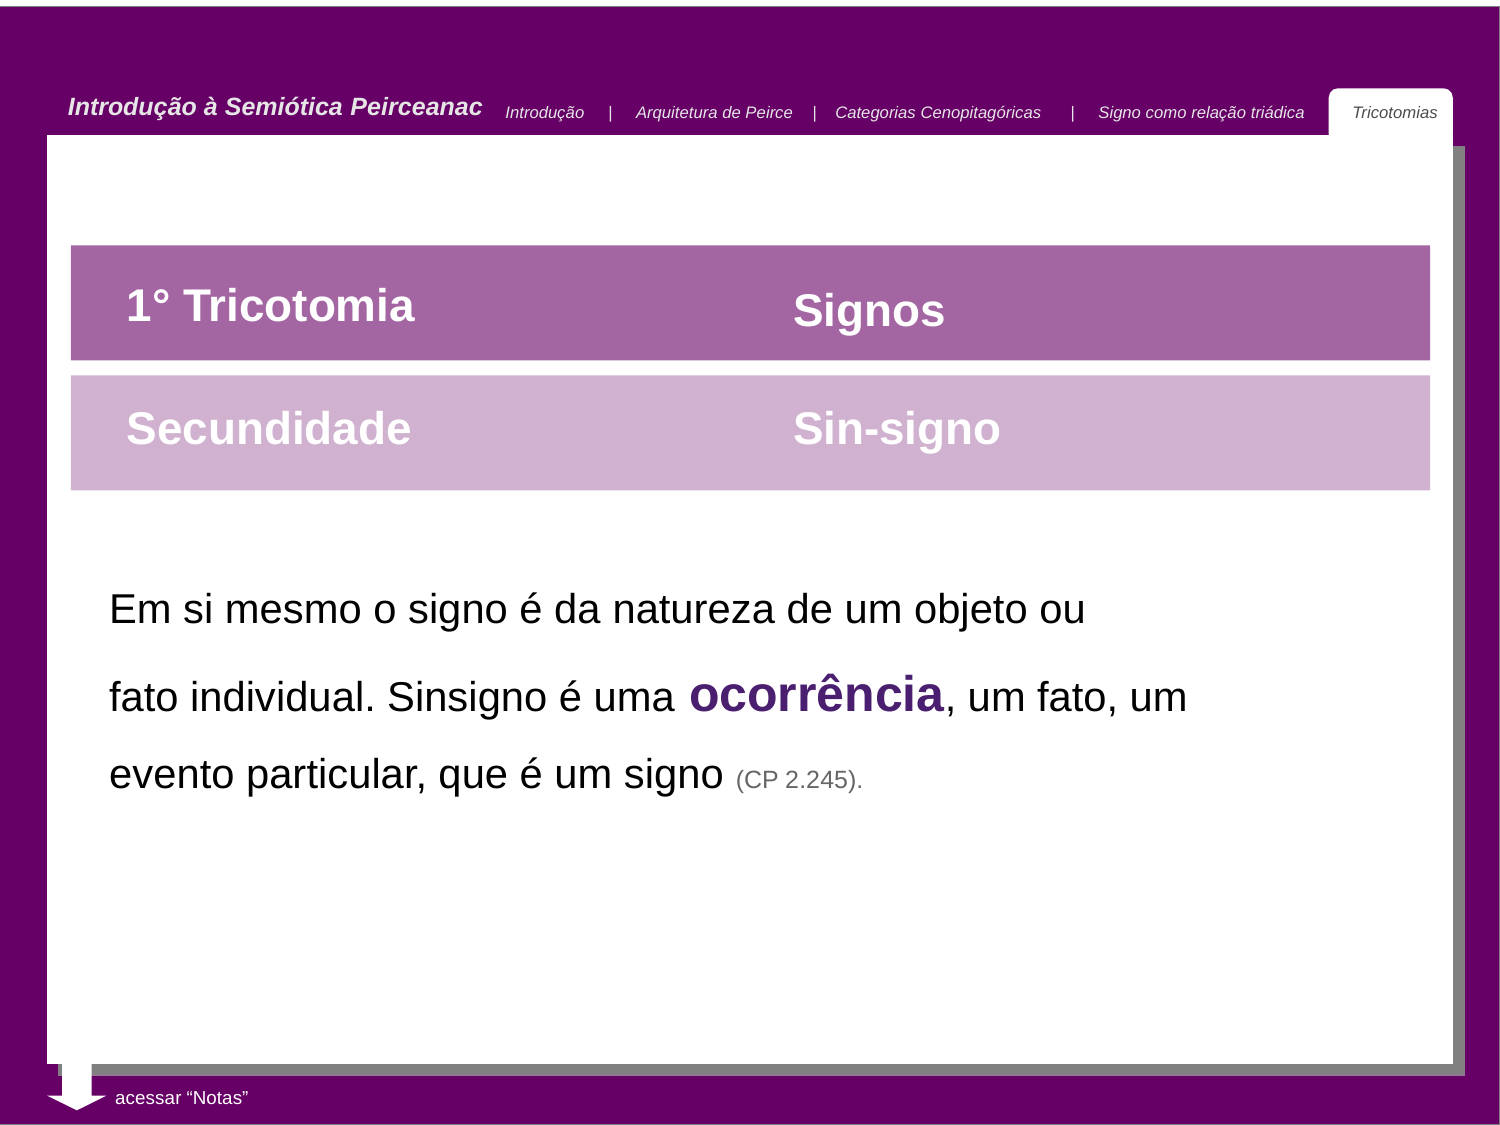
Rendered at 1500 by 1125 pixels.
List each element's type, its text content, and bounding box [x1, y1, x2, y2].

text_box acessar “Notas” [100, 1080, 278, 1117]
text_box [70, 245, 1431, 361]
text_box Secundidade [112, 396, 532, 507]
text_box [70, 375, 1431, 491]
text_box 1° Tricotomia [112, 272, 532, 375]
text_box Signos [778, 277, 1170, 389]
text_box Em si mesmo o signo é da natureza de um objeto ou fato individual. Sinsigno é uma ocorrência, um fato, um evento particular, que é um signo (CP 2.245). [94, 549, 1205, 925]
text_box Sin-signo [778, 395, 1170, 507]
text_box [47, 1051, 100, 1111]
